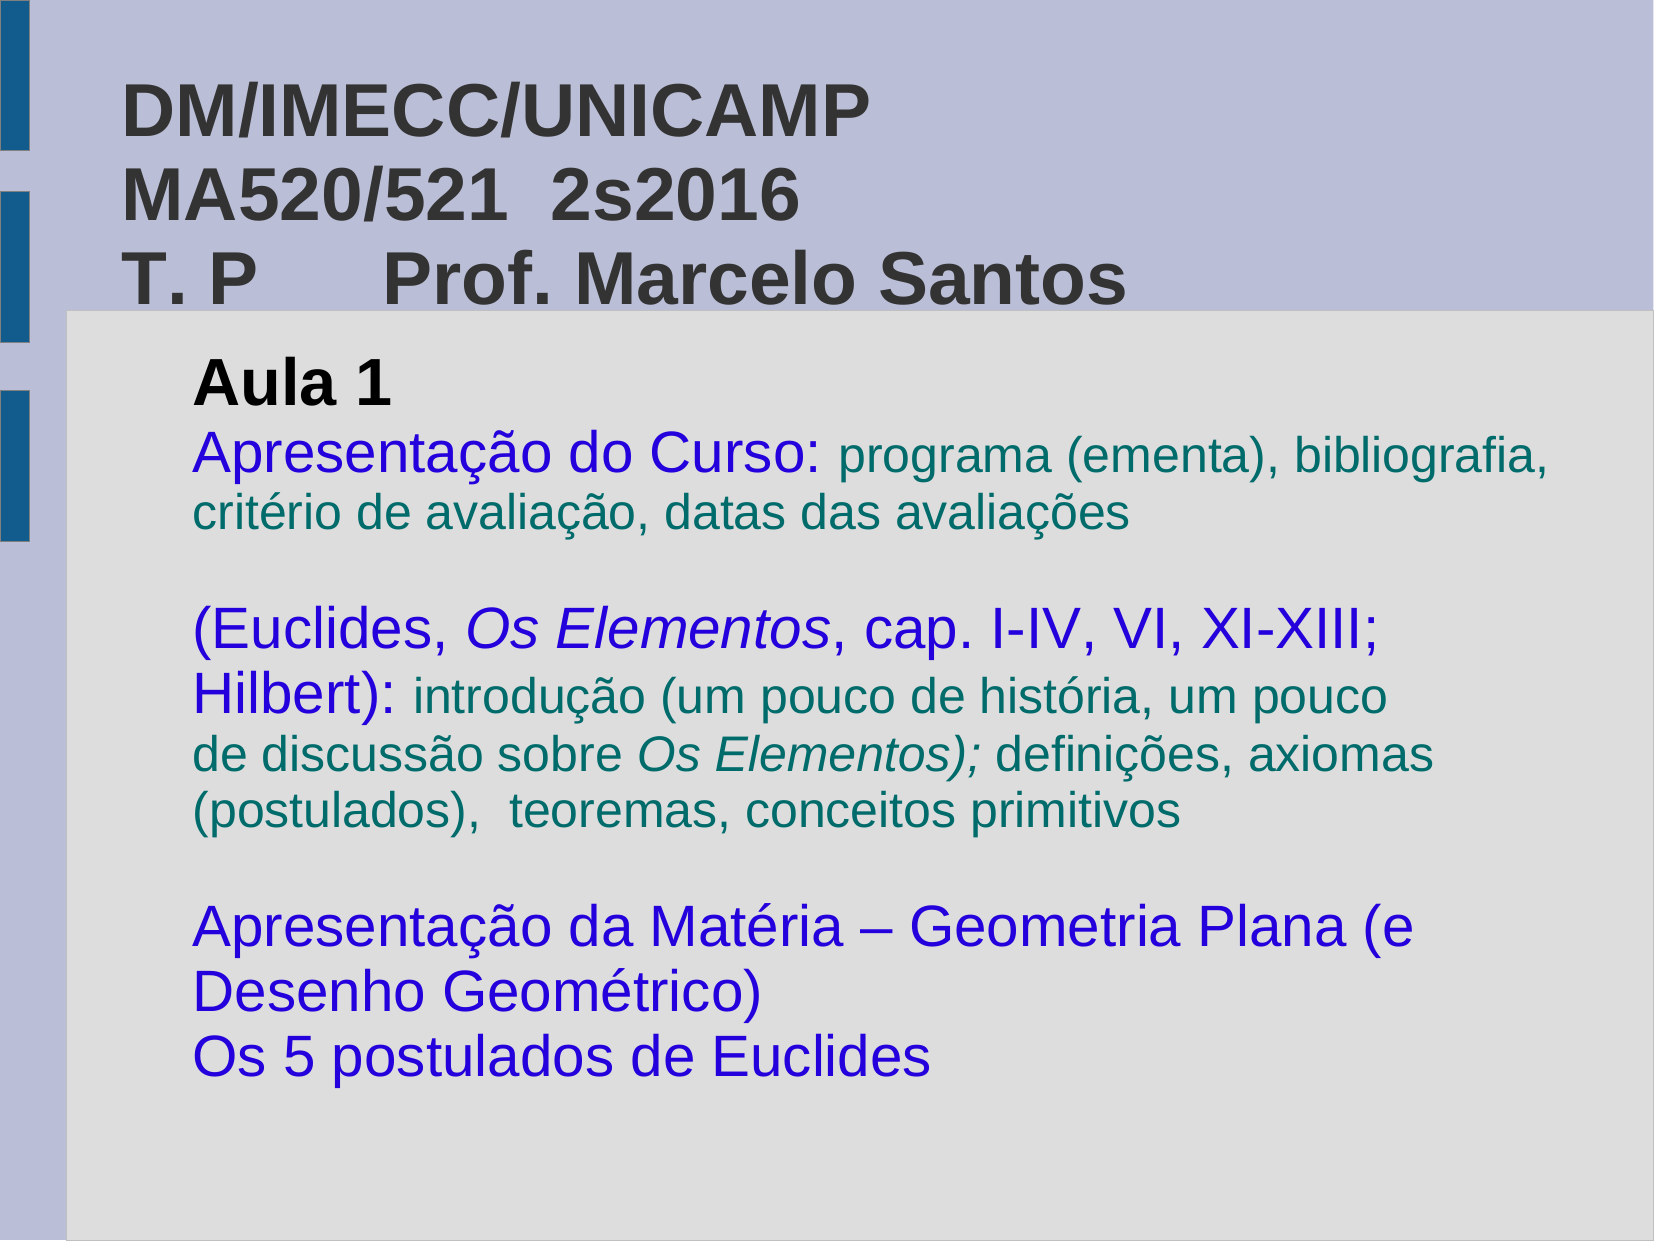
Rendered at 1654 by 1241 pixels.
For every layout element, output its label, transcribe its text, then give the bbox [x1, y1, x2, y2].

title DM/IMECC/UNICAMP MA520/521 2s2016 T. P Prof. Marcelo Santos [121, 68, 1534, 321]
list Aula 1 Apresentação do Curso: programa (ementa), bibliografia, critério de avaliação, datas das avaliações (Euclides, Os Elementos, cap. I-IV, VI, XI-XIII; Hilbert): introdução (um pouco de história, um pouco de discussão sobre Os Elementos); definições, axiomas (postulados), teoremas, conceitos primitivos Apresentação da Matéria – Geometria Plana (e Desenho Geométrico) Os 5 postulados de Euclides [121, 344, 1561, 1241]
